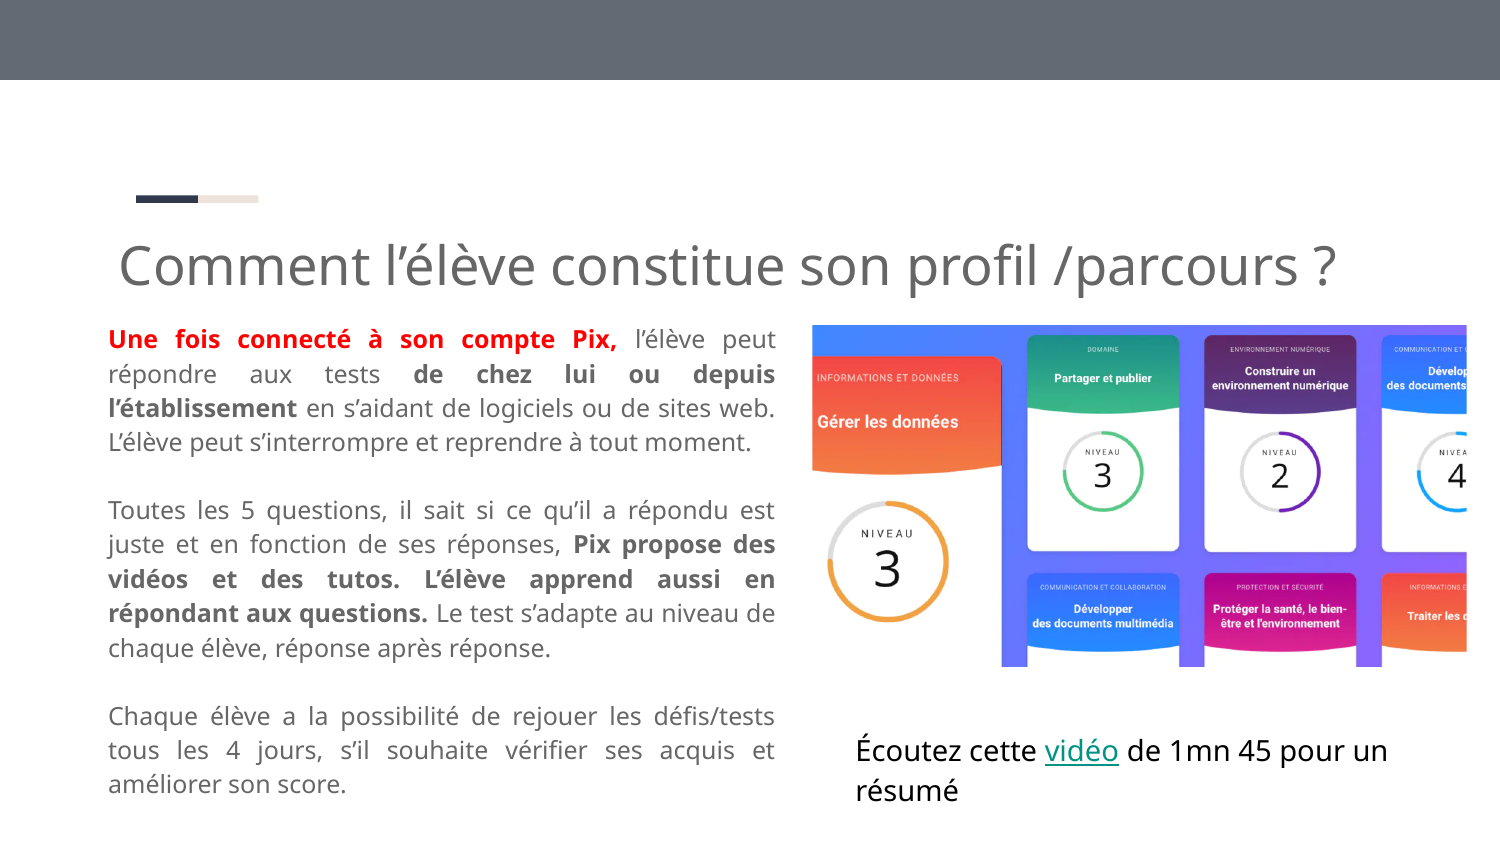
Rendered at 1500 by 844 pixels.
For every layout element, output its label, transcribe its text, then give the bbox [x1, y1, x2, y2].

picture [812, 325, 1467, 667]
text_box Écoutez cette vidéo de 1mn 45 pour un résumé [840, 717, 1481, 785]
title Comment l’élève constitue son profil /parcours ? [103, 216, 1458, 305]
list Une fois connecté à son compte Pix, l’élève peut répondre aux tests de chez lui ou depuis l’établissement en s’aidant de logiciels ou de sites web. L’élève peut s’interrompre et reprendre à tout moment. Toutes les 5 questions, il sait si ce qu’il a répondu est juste et en fonction de ses réponses, Pix propose des vidéos et des tutos. L’élève apprend aussi en répondant aux questions. Le test s’adapte au niveau de chaque élève, réponse après réponse. Chaque élève a la possibilité de rejouer les défis/tests tous les 4 jours, s’il souhaite vérifier ses acquis et améliorer son score. [93, 304, 792, 827]
